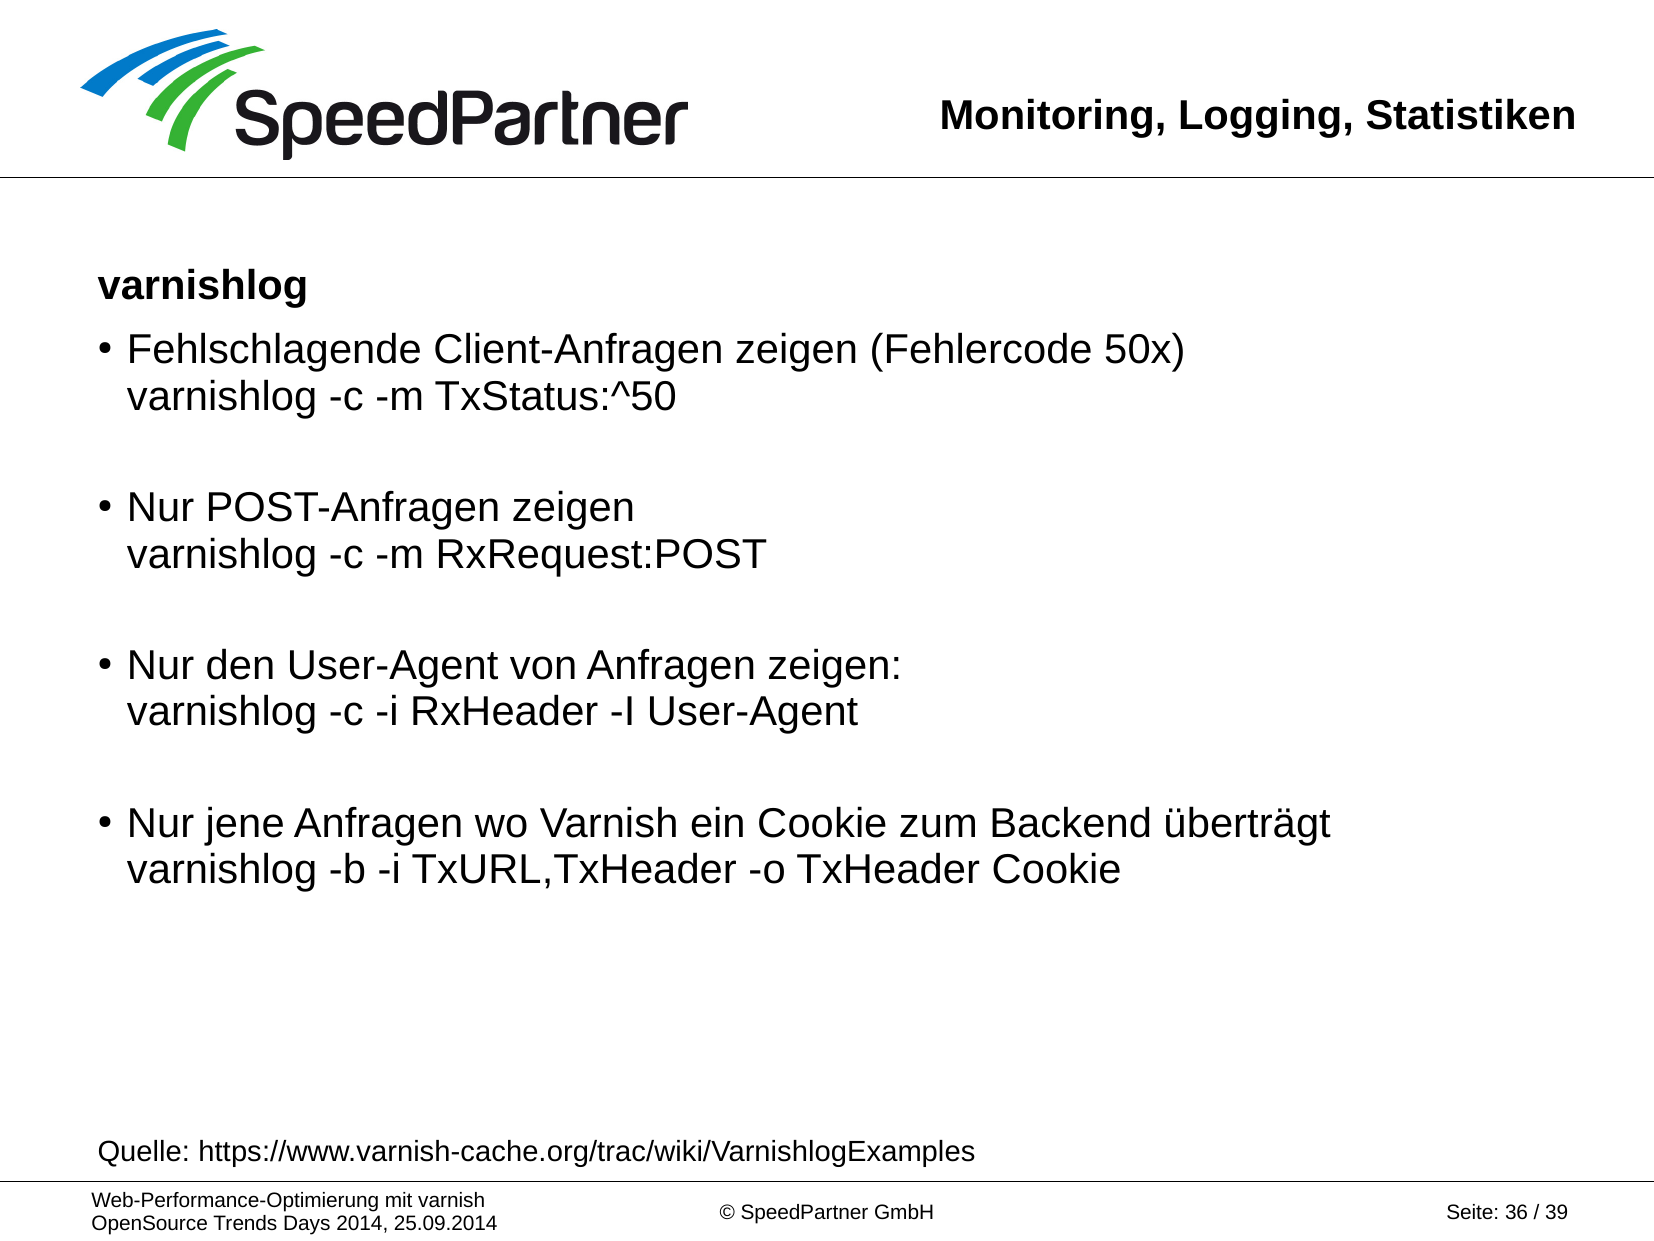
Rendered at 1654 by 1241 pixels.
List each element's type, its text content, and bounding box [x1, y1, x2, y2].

title Monitoring, Logging, Statistiken [590, 70, 1577, 160]
text_box Quelle: https://www.varnish-cache.org/trac/wiki/VarnishlogExamples [82, 1127, 990, 1176]
picture [80, 29, 688, 160]
text_box varnishlog Fehlschlagende Client-Anfragen zeigen (Fehlercode 50x) varnishlog -c -m TxStatus:^50 Nur POST-Anfragen zeigen varnishlog -c -m RxRequest:POST Nur den User-Agent von Anfragen zeigen: varnishlog -c -i RxHeader -I User-Agent Nur jene Anfragen wo Varnish ein Cookie zum Backend überträgt varnishlog -b -i TxURL,TxHeader -o TxHeader Cookie [82, 253, 1565, 1177]
